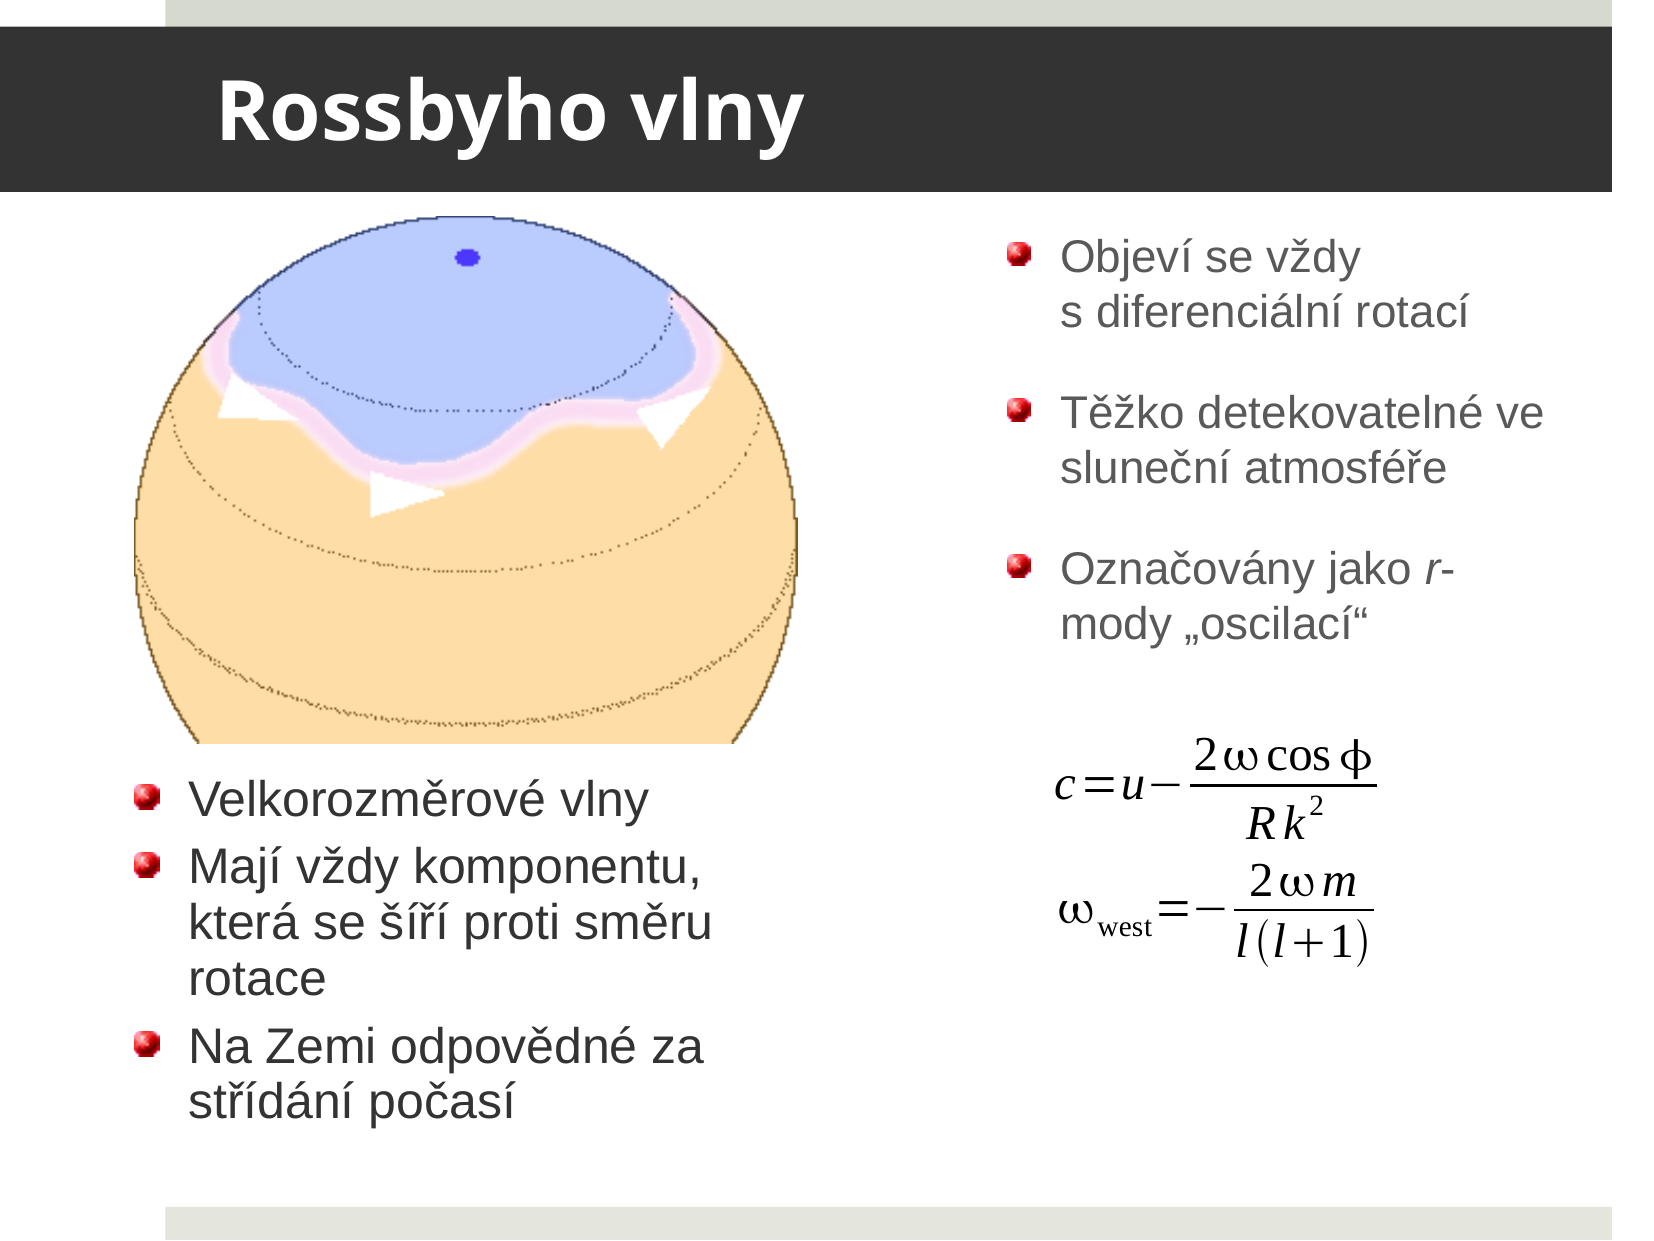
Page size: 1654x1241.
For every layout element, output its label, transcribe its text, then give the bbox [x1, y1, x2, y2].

picture [134, 1031, 160, 1057]
chart [1047, 727, 1388, 975]
picture [134, 784, 160, 810]
picture [134, 852, 160, 878]
text_box Velkorozměrové vlny Mají vždy komponentu, která se šíří proti směru rotace Na Zemi odpovědné za střídání počasí [134, 767, 798, 1164]
list Objeví se vždy s diferenciální rotací Těžko detekovatelné ve sluneční atmosféře Označovány jako r-mody „oscilací“ [990, 218, 1571, 851]
title Rossbyho vlny [0, 26, 1612, 192]
picture [134, 216, 798, 744]
